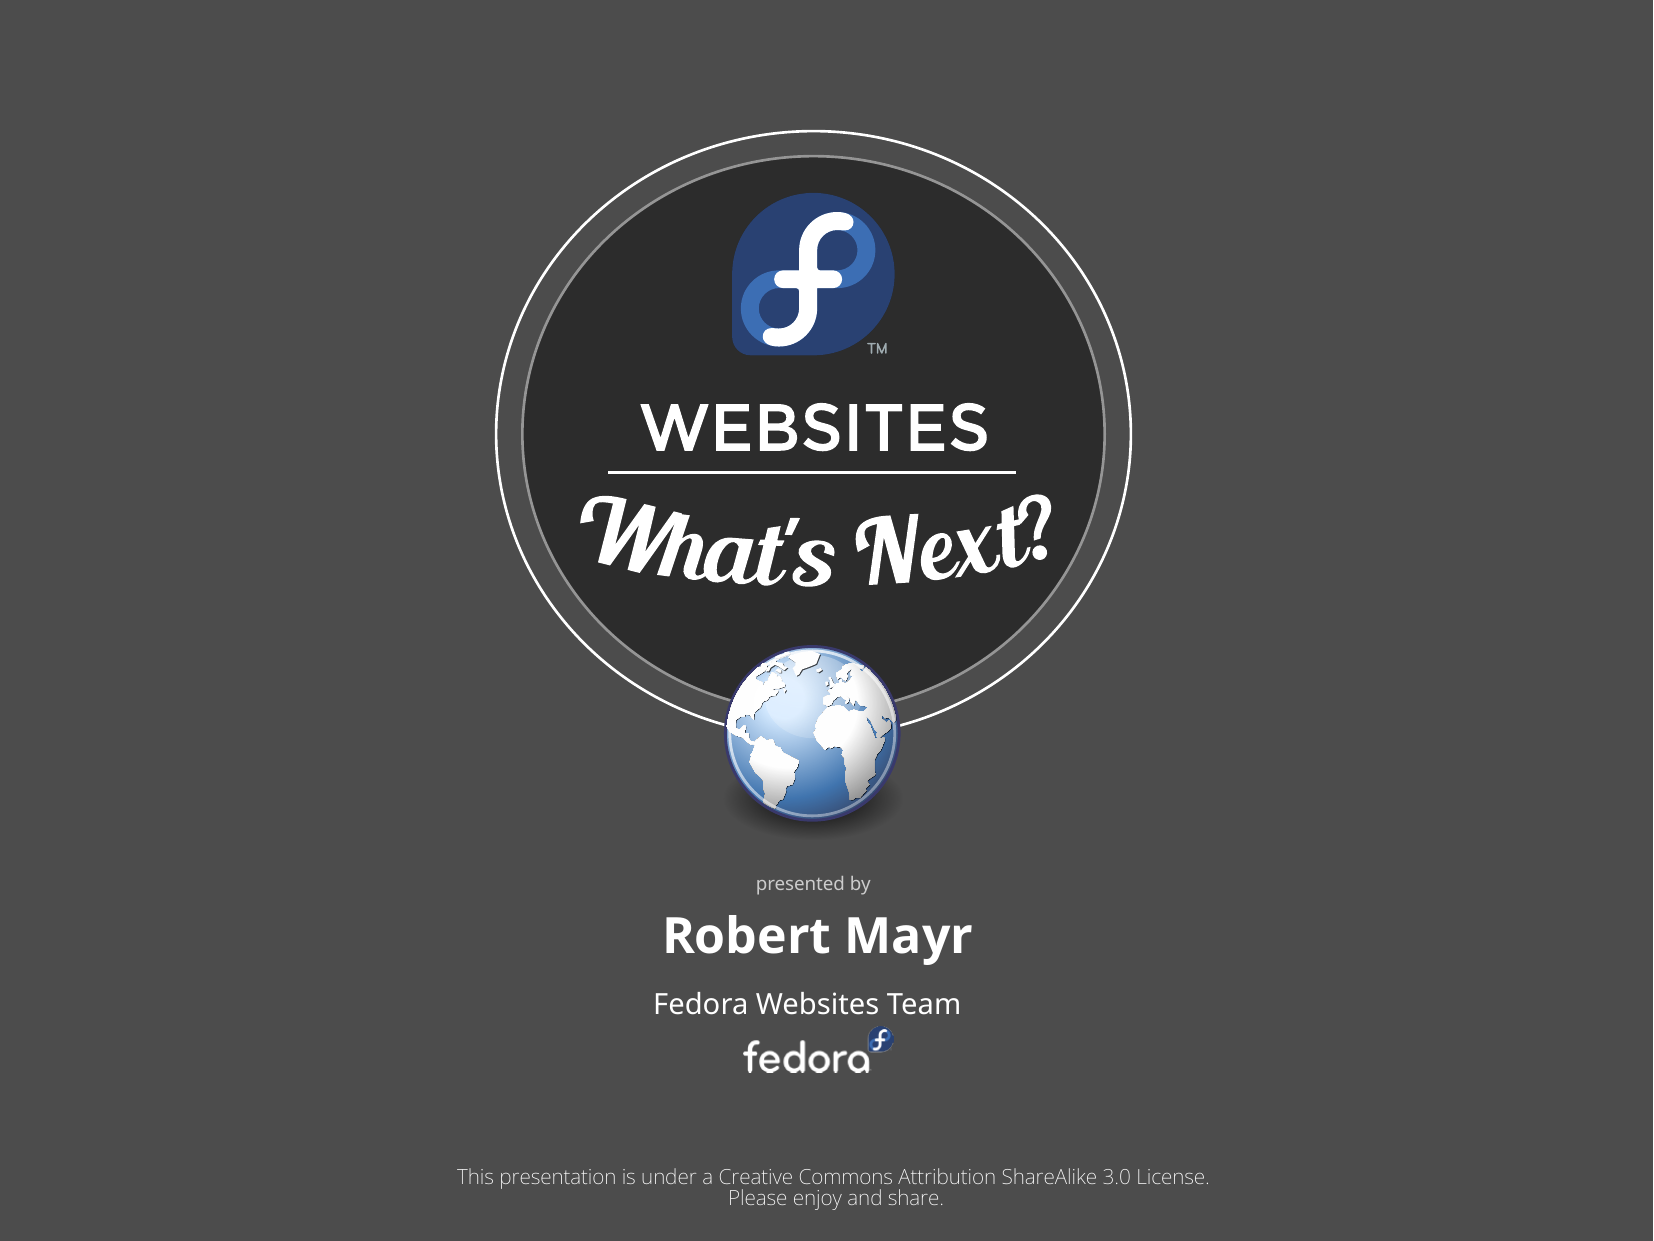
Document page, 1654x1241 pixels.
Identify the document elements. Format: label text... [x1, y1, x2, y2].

text_box Robert Mayr [647, 892, 992, 969]
picture [314, 0, 1314, 885]
text_box Fedora Websites Team [638, 975, 1007, 1062]
text_box presented by [741, 885, 896, 892]
picture [743, 1026, 894, 1073]
text_box This presentation is under a Creative Commons Attribution ShareAlike 3.0 License. Please enjoy and share. [59, 1158, 1613, 1219]
